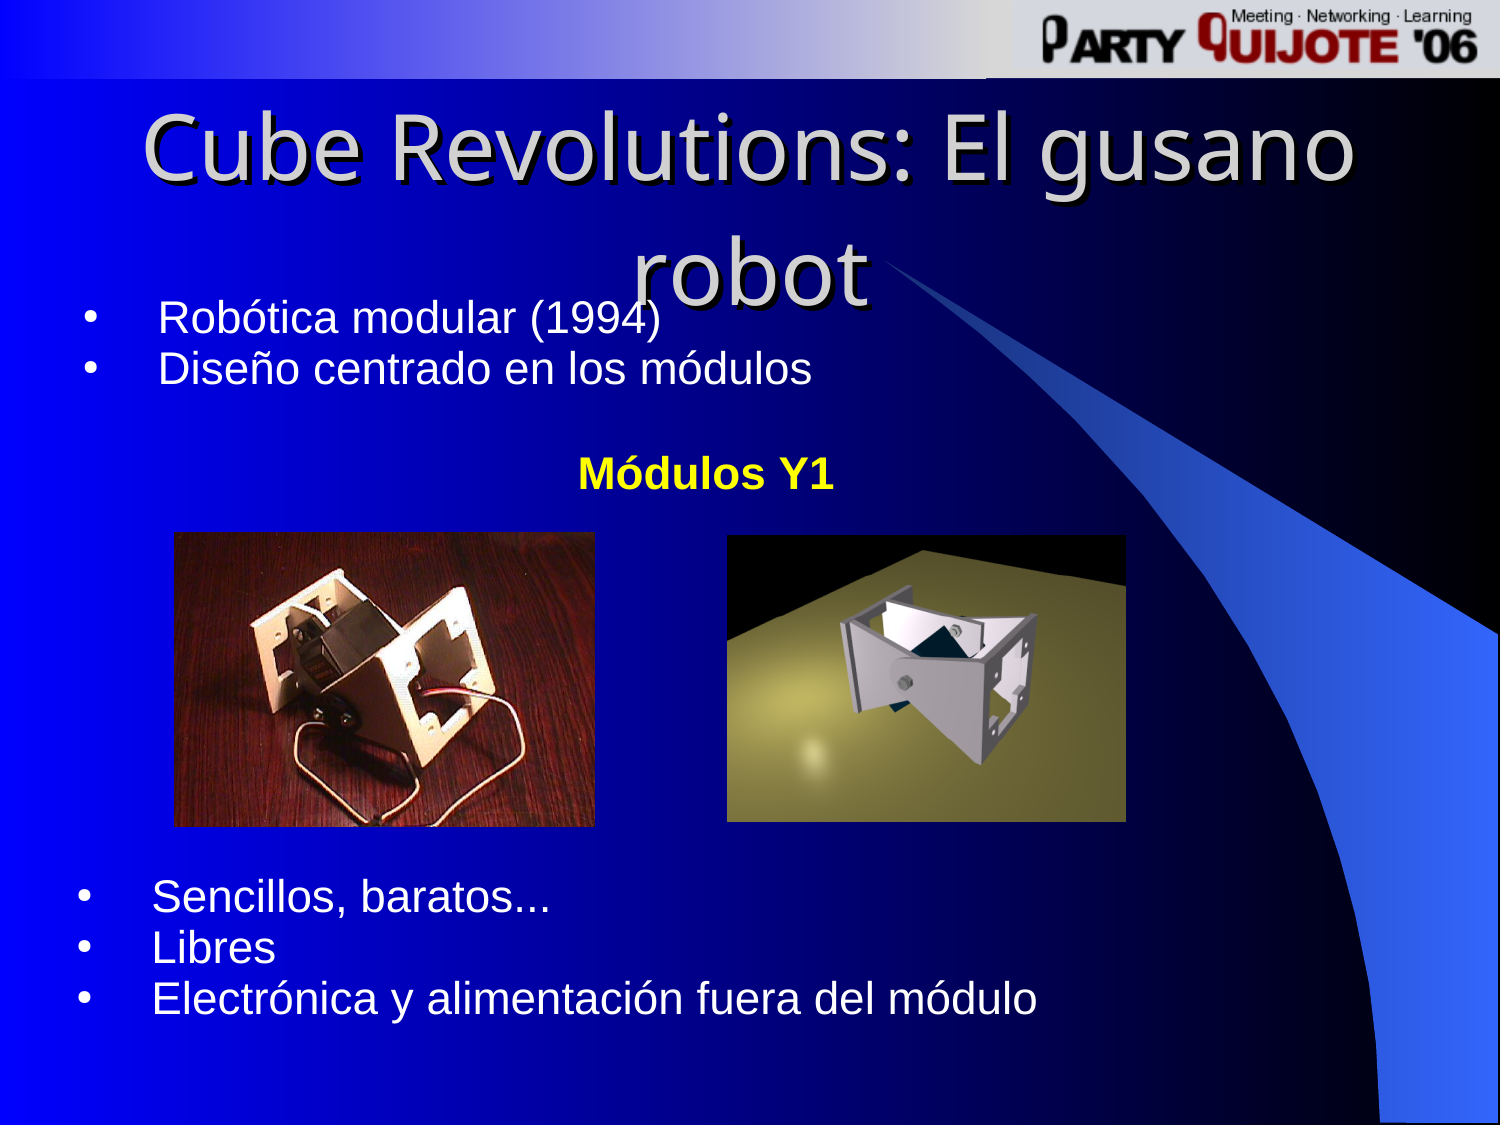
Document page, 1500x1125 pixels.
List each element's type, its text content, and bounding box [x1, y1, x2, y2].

text_box Sencillos, baratos... Libres Electrónica y alimentación fuera del módulo [61, 863, 1149, 1033]
picture [727, 535, 1126, 822]
picture [1012, 0, 1500, 69]
text_box Módulos Y1 [562, 433, 887, 507]
text_box [0, 0, 1500, 79]
title Cube Revolutions: El gusano robot [0, 113, 1500, 302]
picture [174, 532, 595, 827]
text_box Robótica modular (1994) Diseño centrado en los módulos [67, 284, 1238, 402]
